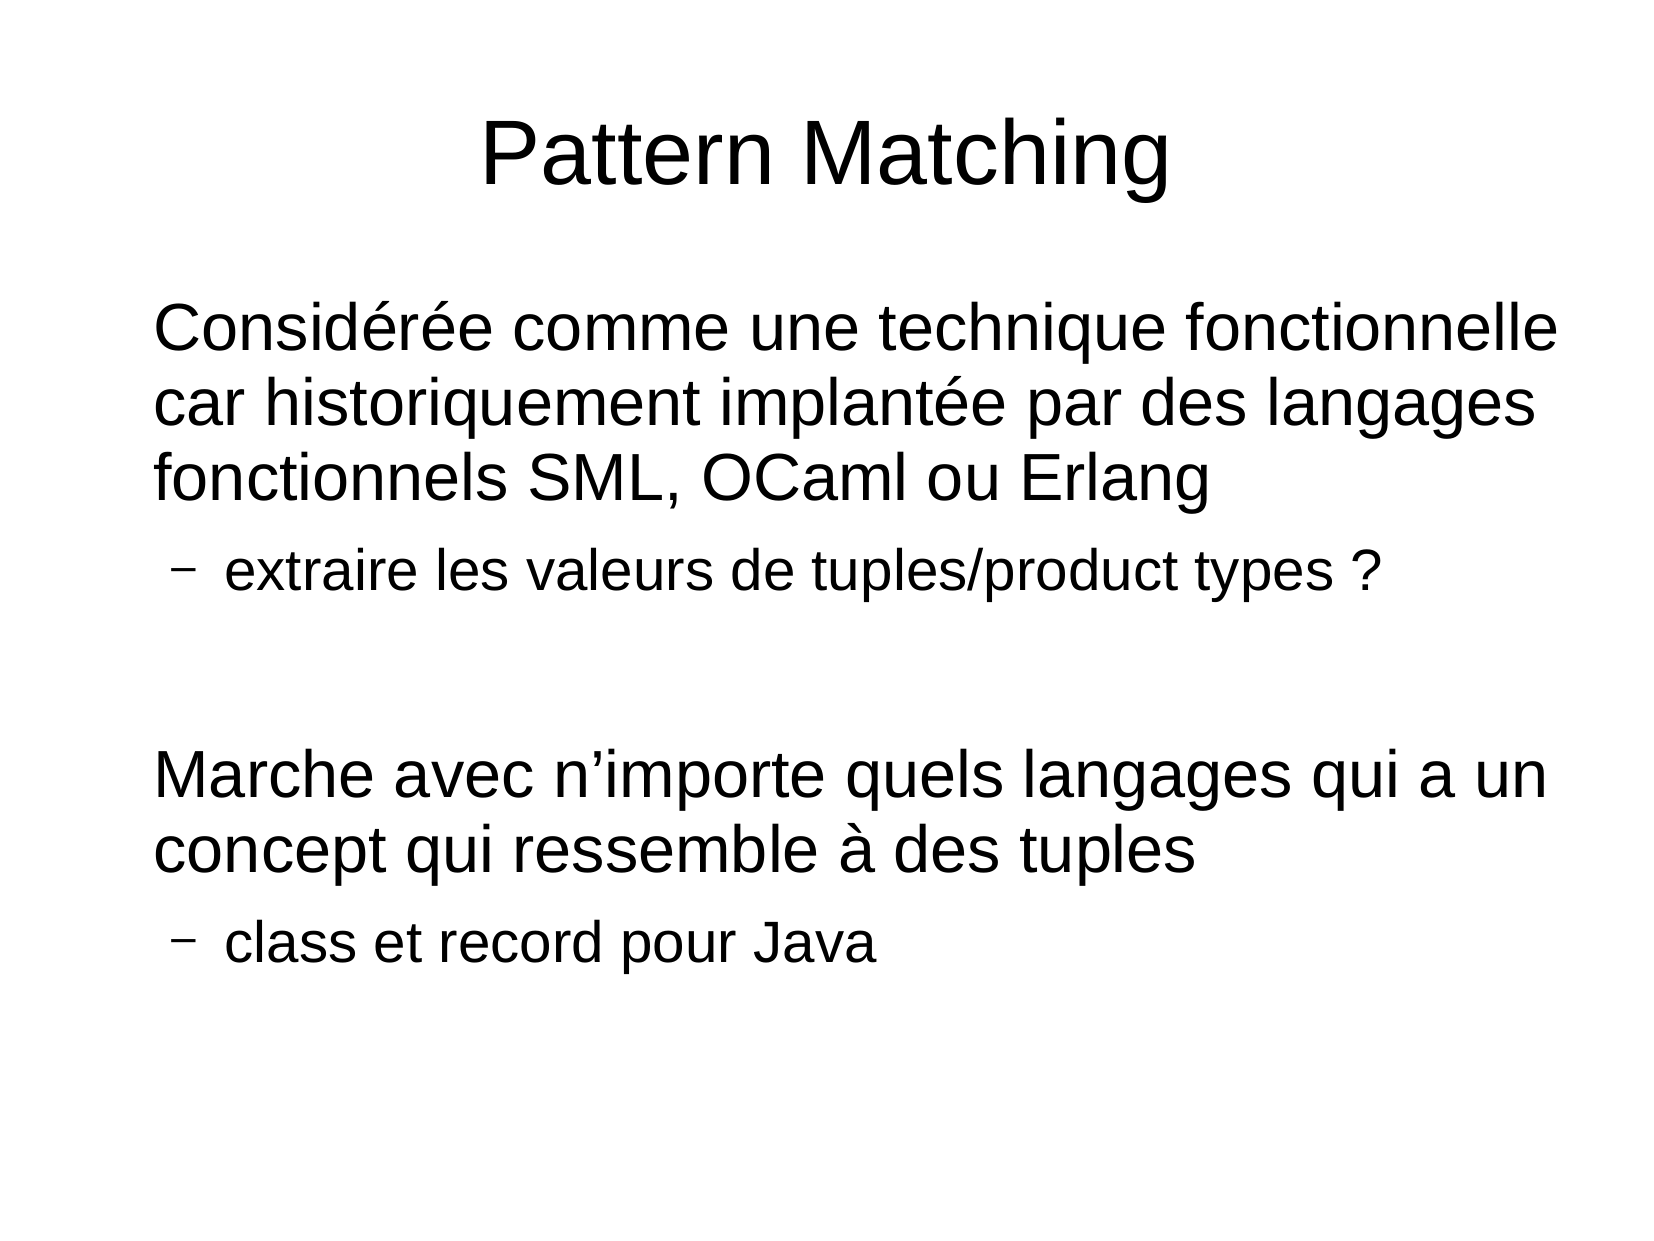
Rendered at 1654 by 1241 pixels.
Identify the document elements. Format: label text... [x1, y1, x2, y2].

list Considérée comme une technique fonctionnelle car historiquement implantée par des langages fonctionnels SML, OCaml ou Erlang extraire les valeurs de tuples/product types ? Marche avec n’importe quels langages qui a un concept qui ressemble à des tuples class et record pour Java [82, 290, 1571, 1156]
title Pattern Matching [82, 49, 1571, 257]
